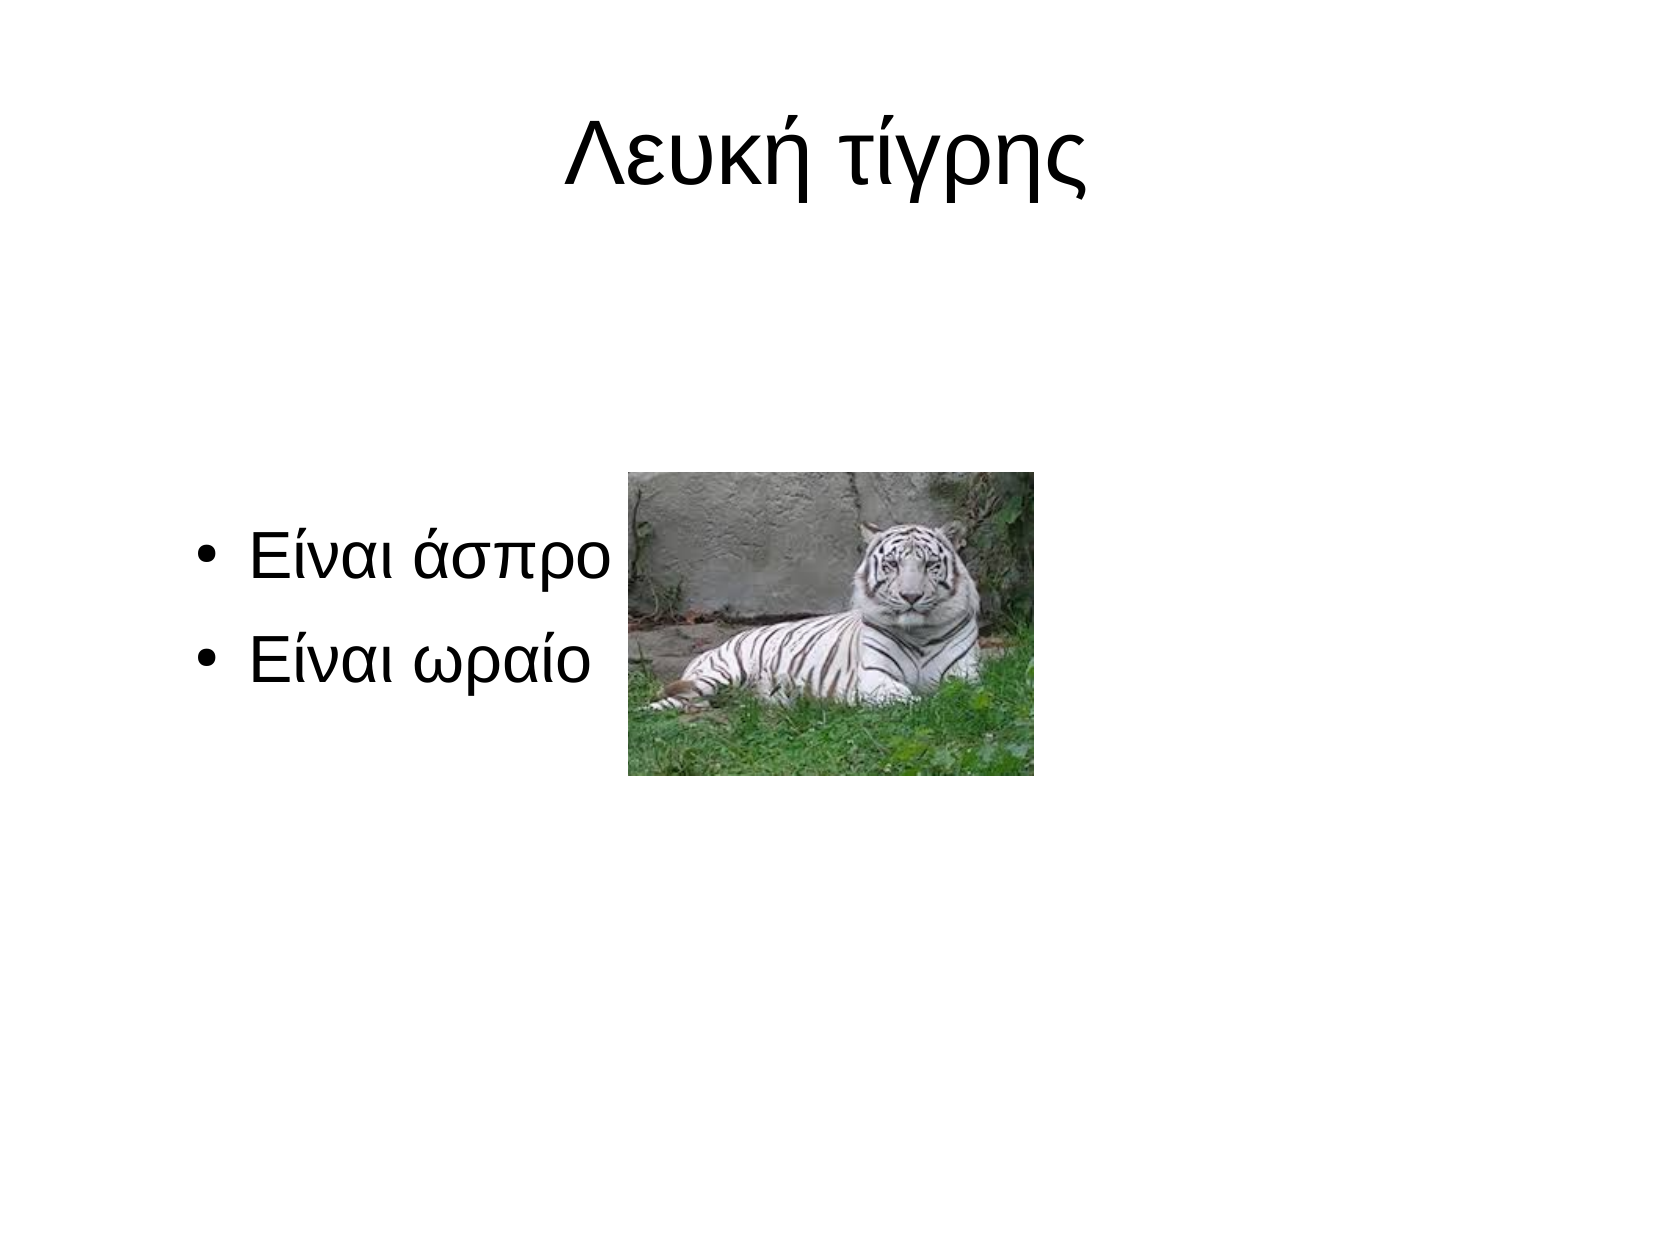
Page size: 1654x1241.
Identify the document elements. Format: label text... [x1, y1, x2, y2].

list Είναι άσπρο Είναι ωραίο [177, 413, 1654, 1232]
picture [628, 472, 1034, 776]
title Λευκή τίγρης [82, 49, 1571, 257]
